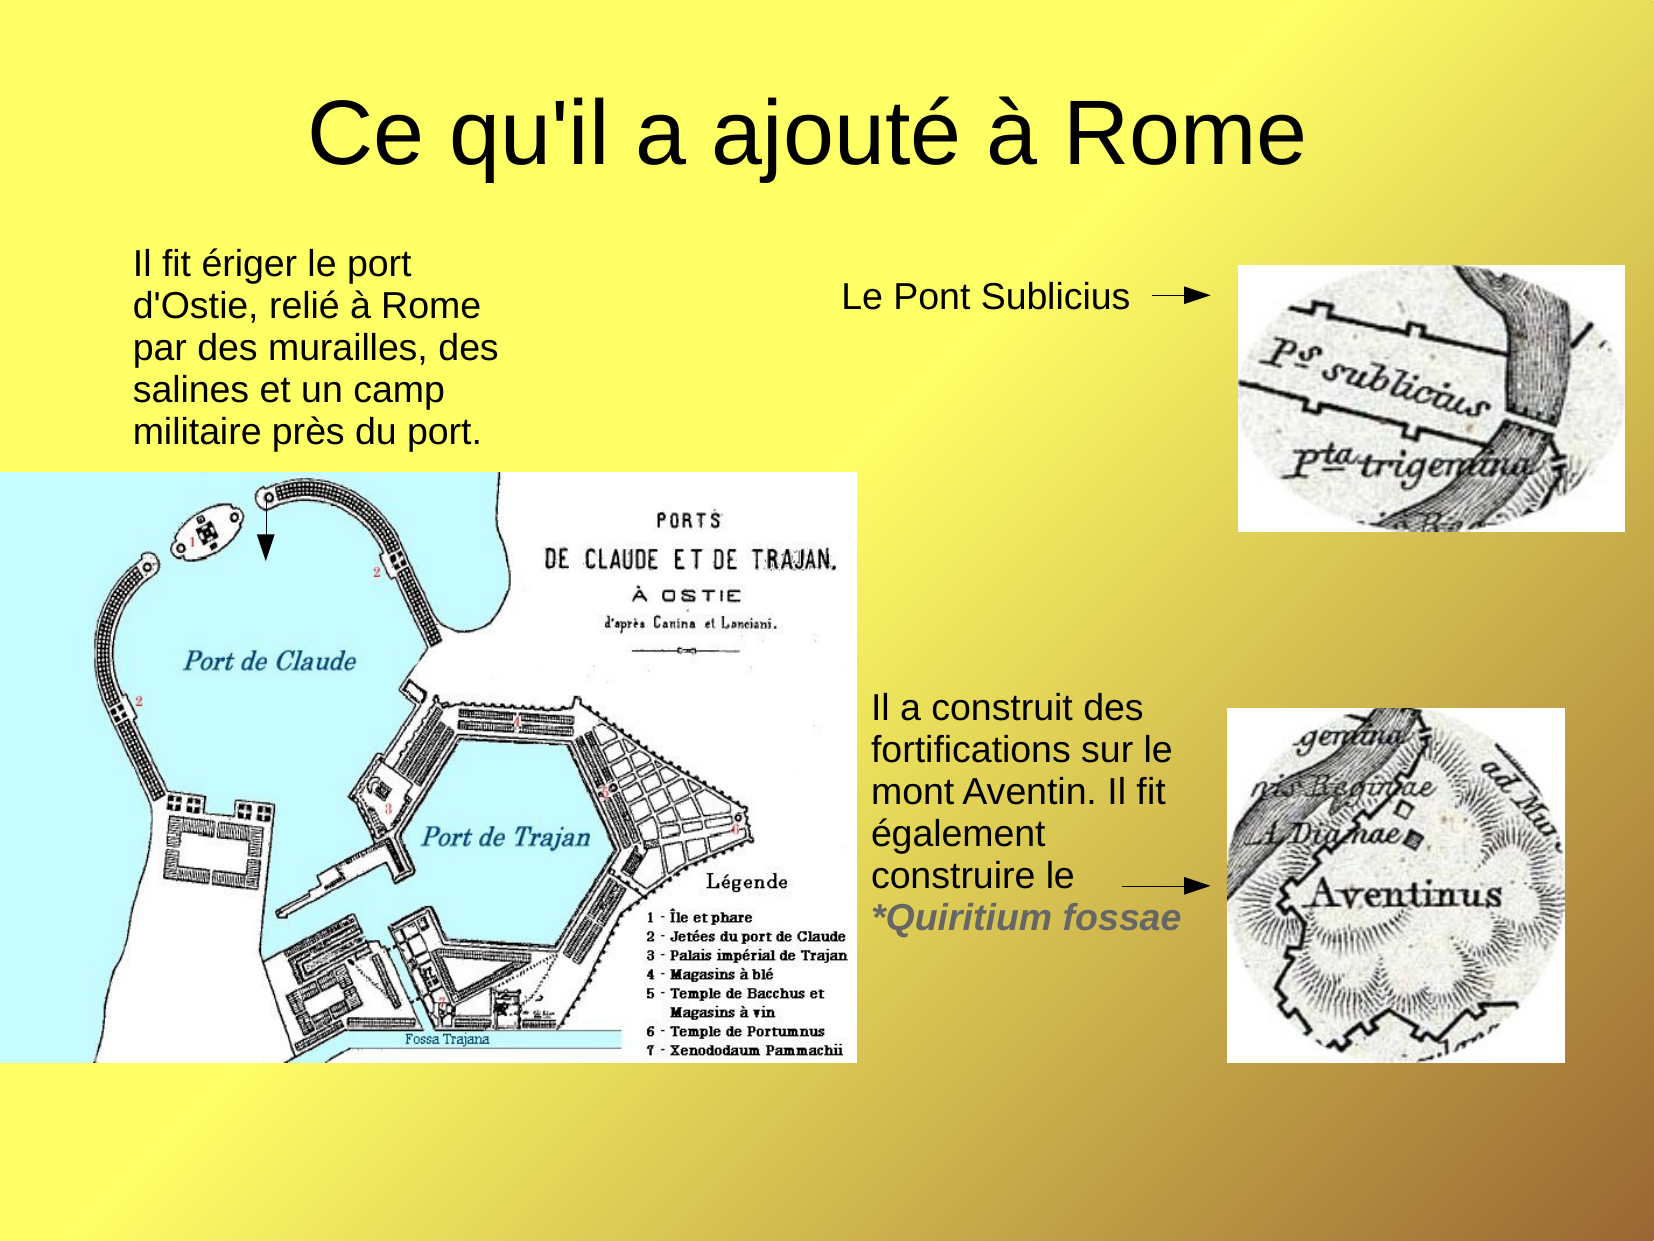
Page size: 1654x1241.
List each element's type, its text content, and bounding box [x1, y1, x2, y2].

picture [1238, 265, 1625, 532]
picture [1227, 708, 1565, 1063]
text_box Il fit ériger le port d'Ostie, relié à Rome par des murailles, des salines et un camp militaire près du port. [118, 234, 532, 460]
text_box Le Pont Sublicius [826, 267, 1238, 325]
picture [0, 472, 857, 1063]
list [76, 295, 1565, 1114]
text_box Il a construit des fortifications sur le mont Aventin. Il fit également construire le *Quiritium fossae [857, 679, 1211, 948]
title Ce qu'il a ajouté à Rome [76, 29, 1565, 237]
